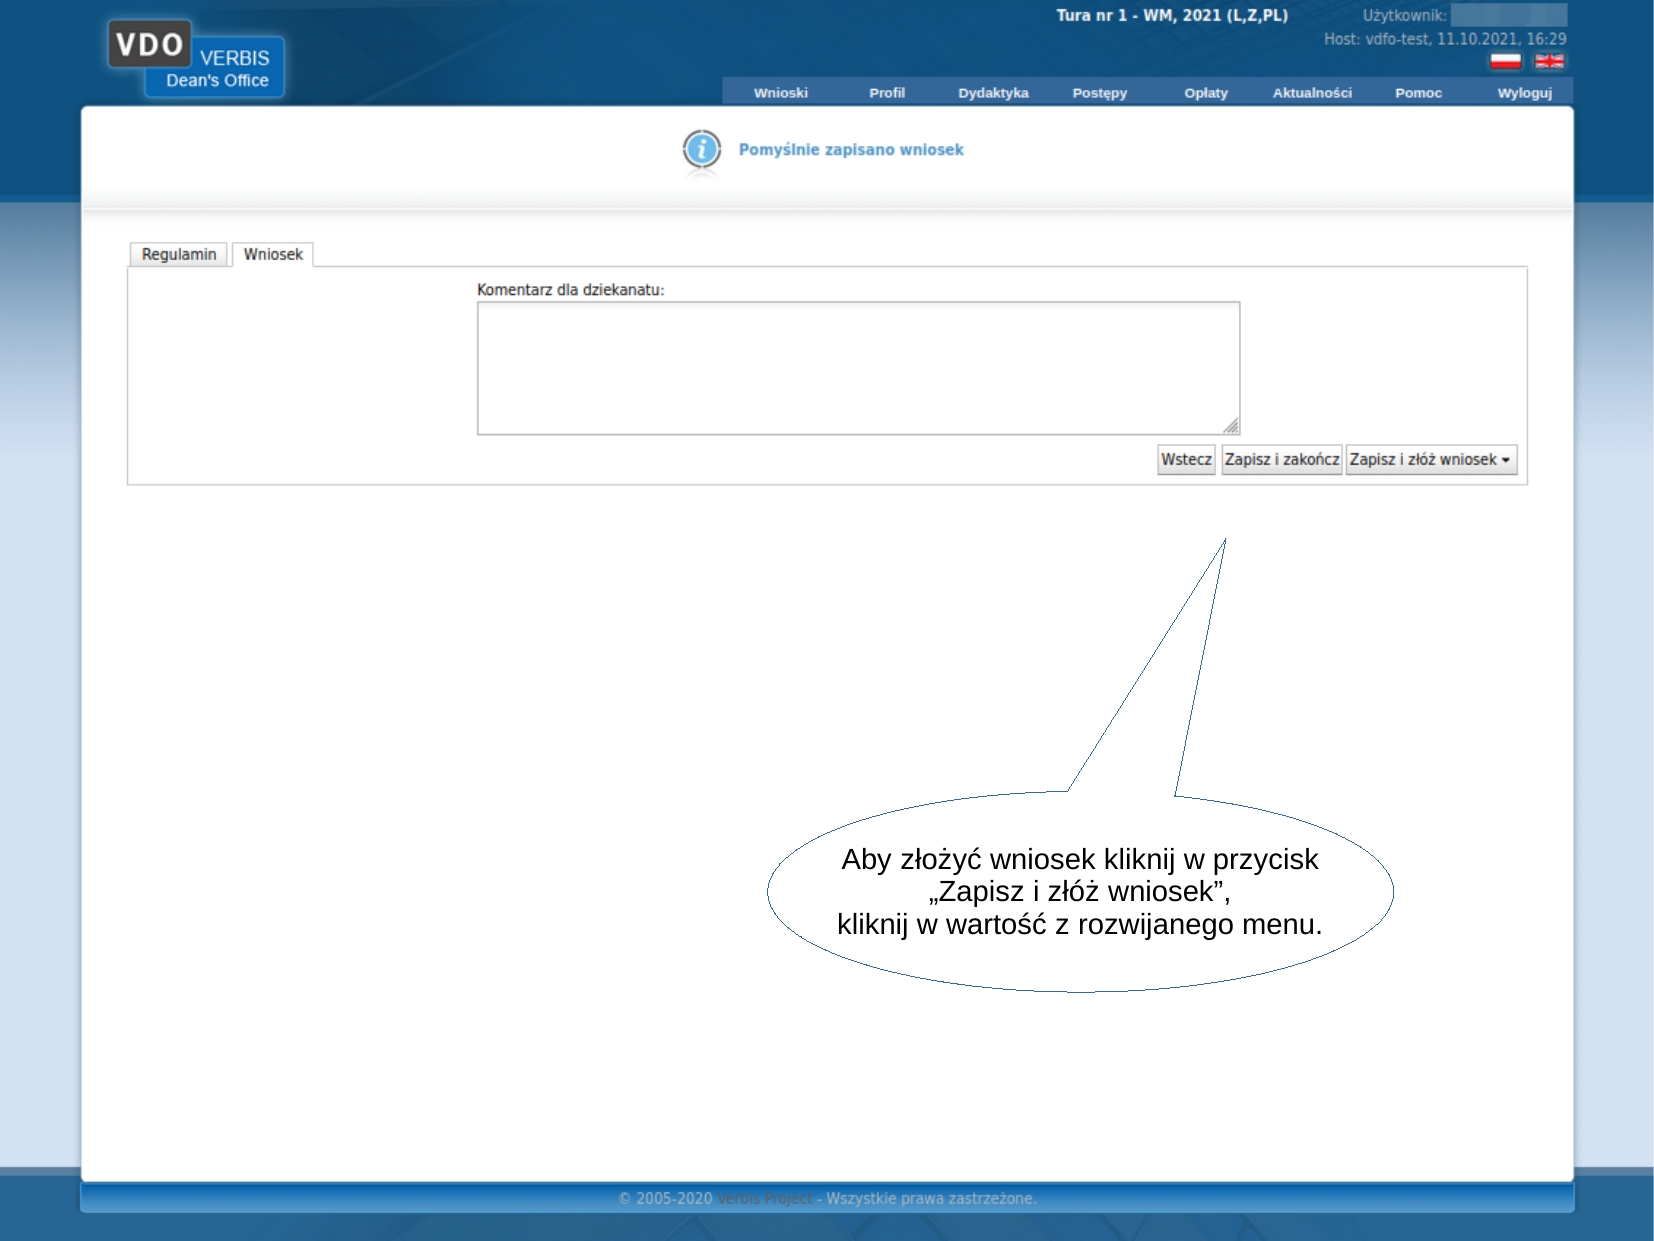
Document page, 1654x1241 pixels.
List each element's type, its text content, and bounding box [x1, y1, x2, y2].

text_box Aby złożyć wniosek kliknij w przycisk „Zapisz i złóż wniosek”, kliknij w wartość z rozwijanego menu. [767, 538, 1394, 993]
picture [0, 0, 1654, 1241]
